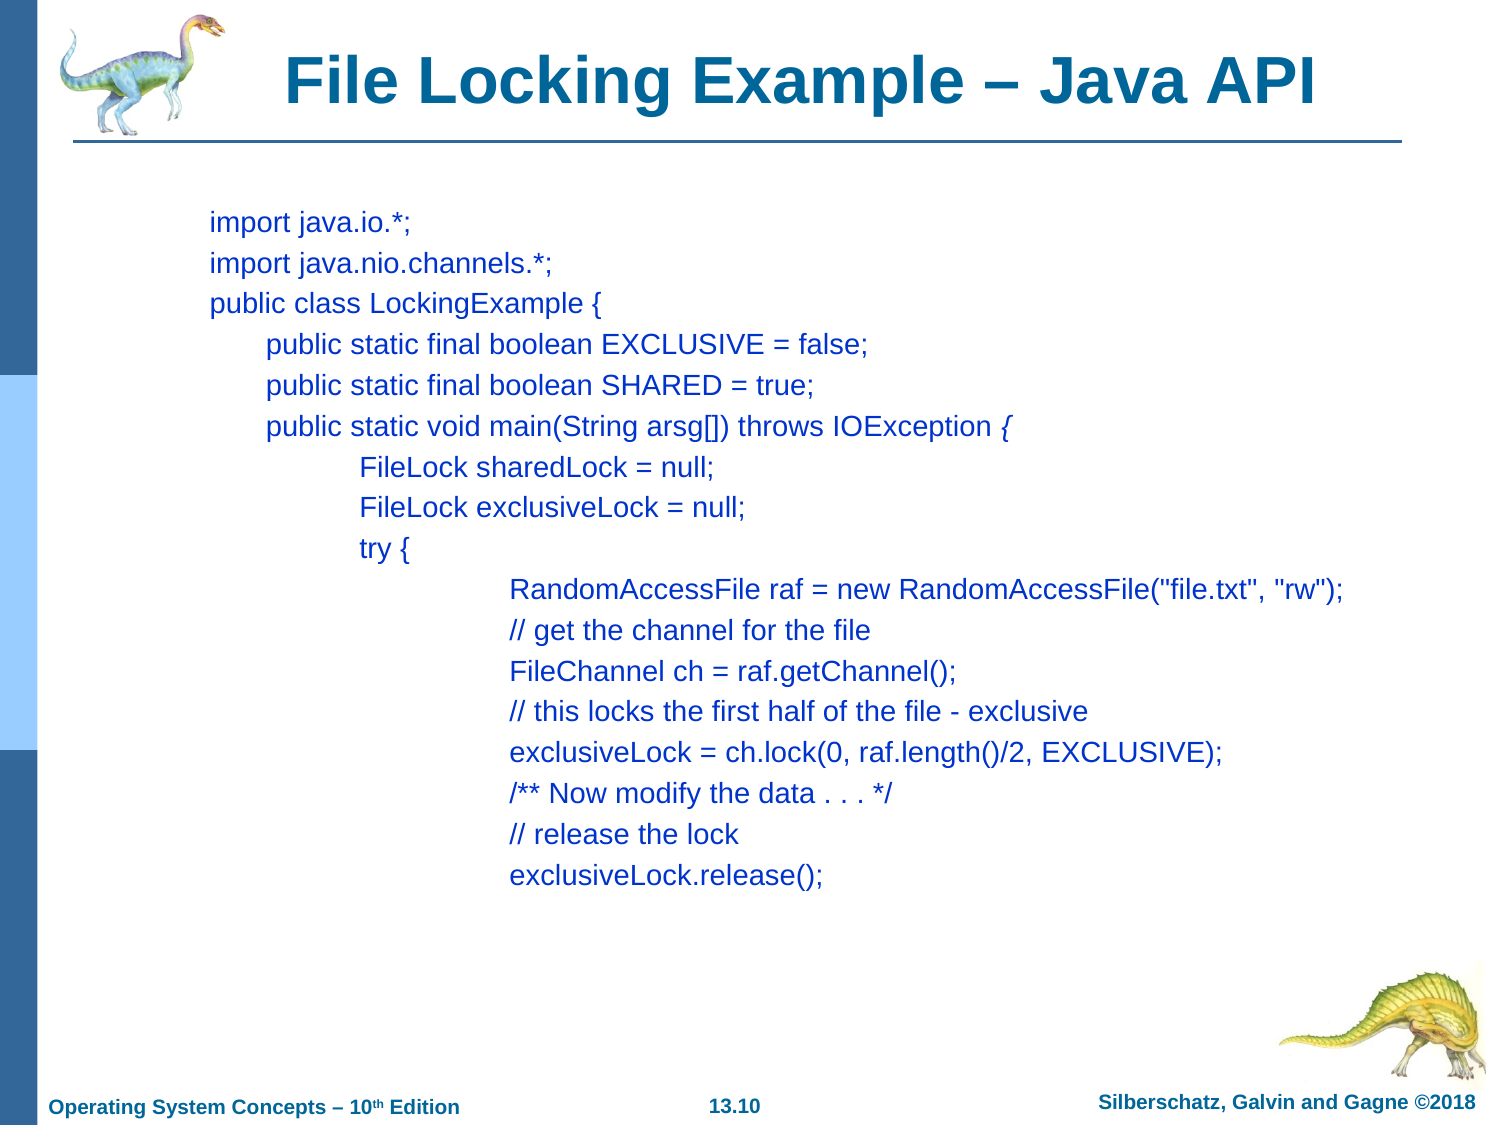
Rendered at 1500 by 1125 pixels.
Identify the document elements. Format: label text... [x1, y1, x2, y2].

picture [1275, 959, 1486, 1090]
list import java.io.*; import java.nio.channels.*; public class LockingExample { public static final boolean EXCLUSIVE = false; public static final boolean SHARED = true; public static void main(String arsg[]) throws IOException { FileLock sharedLock = null; FileLock exclusiveLock = null; try { RandomAccessFile raf = new RandomAccessFile("file.txt", "rw"); // get the channel for the file FileChannel ch = raf.getChannel(); // this locks the first half of the file - exclusive exclusiveLock = ch.lock(0, raf.length()/2, EXCLUSIVE); /** Now modify the data . . . */ // release the lock exclusiveLock.release(); [194, 202, 1450, 946]
picture [1415, 1094, 1423, 1099]
title File Locking Example – Java API [177, 29, 1425, 124]
picture [46, 0, 243, 149]
